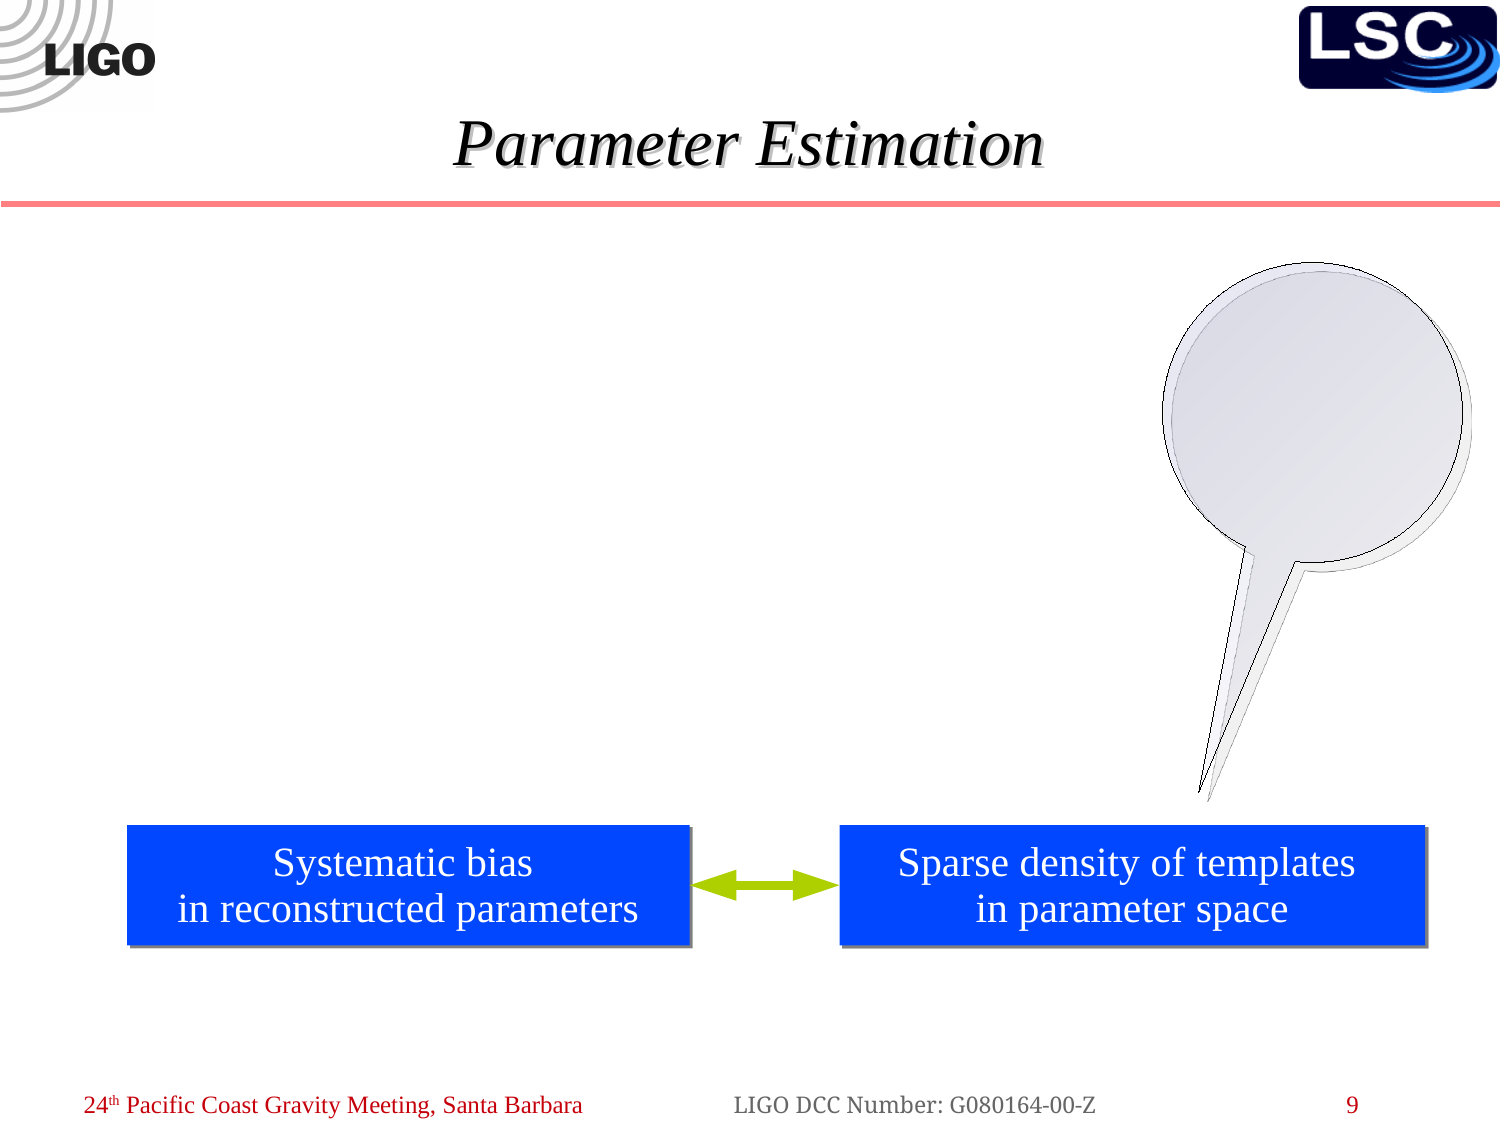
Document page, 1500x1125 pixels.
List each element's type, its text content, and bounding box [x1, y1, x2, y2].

text_box Systematic bias in reconstructed parameters [127, 825, 690, 946]
picture [1299, 6, 1500, 93]
picture [52, 238, 1478, 774]
text_box [1162, 262, 1463, 793]
title Parameter Estimation [156, 94, 1344, 192]
text_box Sparse density of templates in parameter space [839, 825, 1426, 946]
